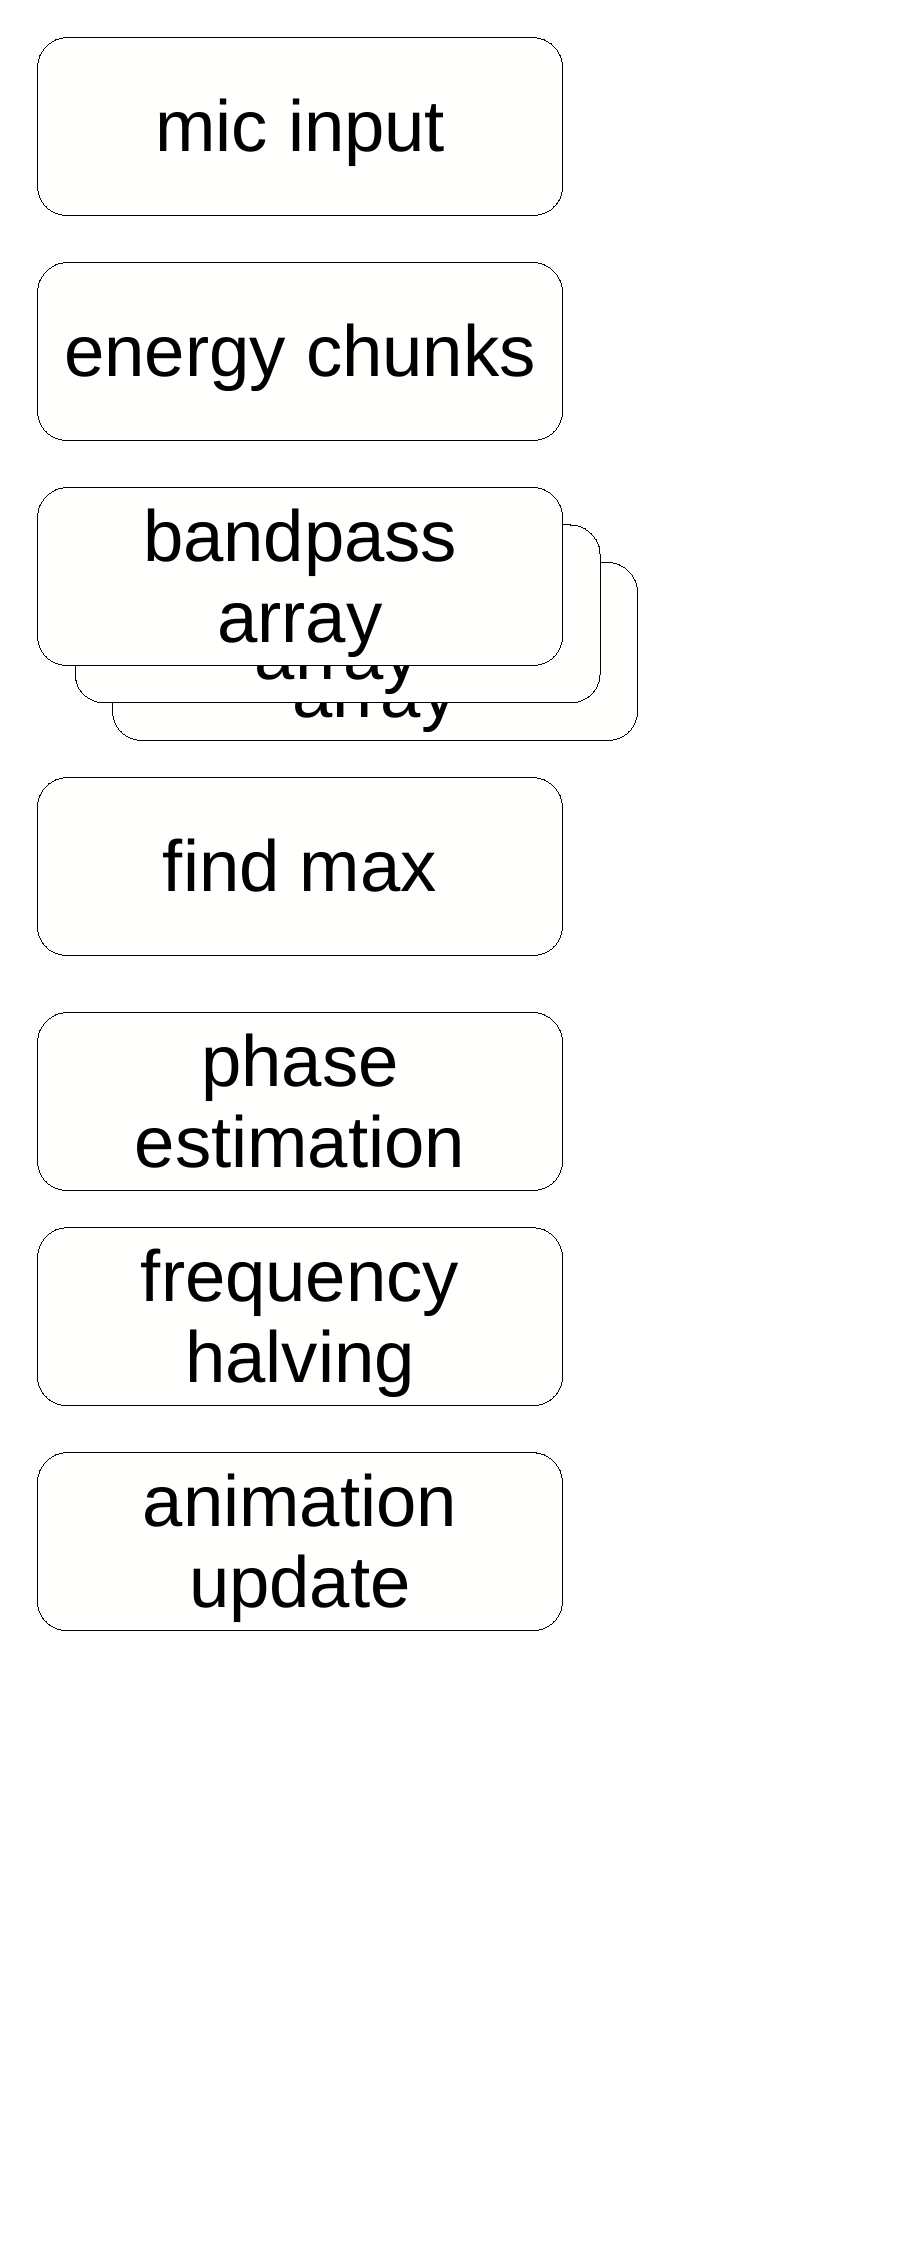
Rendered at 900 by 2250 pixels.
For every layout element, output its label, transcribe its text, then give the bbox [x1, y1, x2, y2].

text_box mic input [37, 37, 563, 216]
text_box frequency halving [37, 1227, 563, 1406]
text_box bandpass array [75, 524, 601, 703]
text_box find max [37, 777, 563, 956]
text_box bandpass array [37, 487, 563, 666]
text_box bandpass array [112, 562, 638, 741]
text_box energy chunks [37, 262, 563, 441]
text_box animation update [37, 1452, 563, 1631]
text_box phase estimation [37, 1012, 563, 1191]
